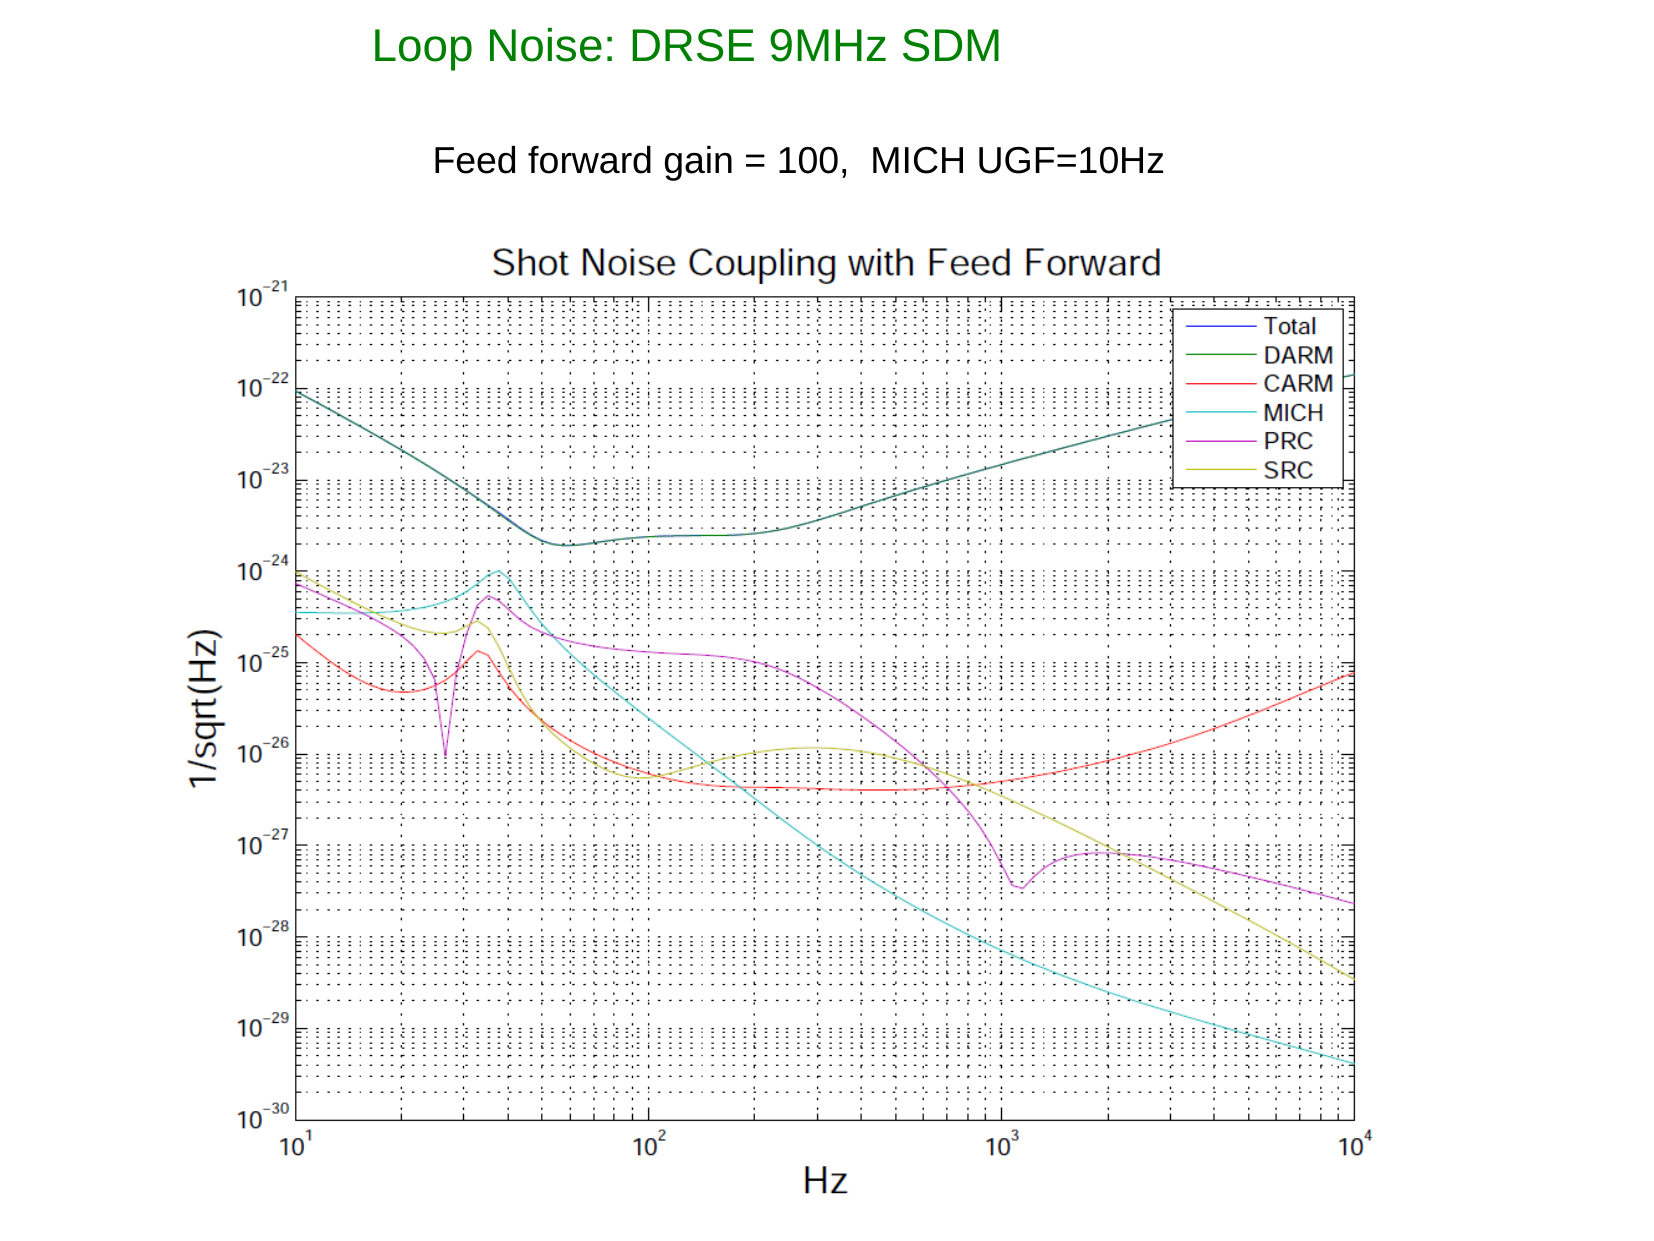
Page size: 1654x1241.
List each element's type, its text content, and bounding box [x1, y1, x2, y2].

text_box Loop Noise: DRSE 9MHz SDM [356, 12, 1018, 80]
text_box Feed forward gain = 100, MICH UGF=10Hz [417, 132, 1181, 190]
picture [171, 207, 1416, 1230]
